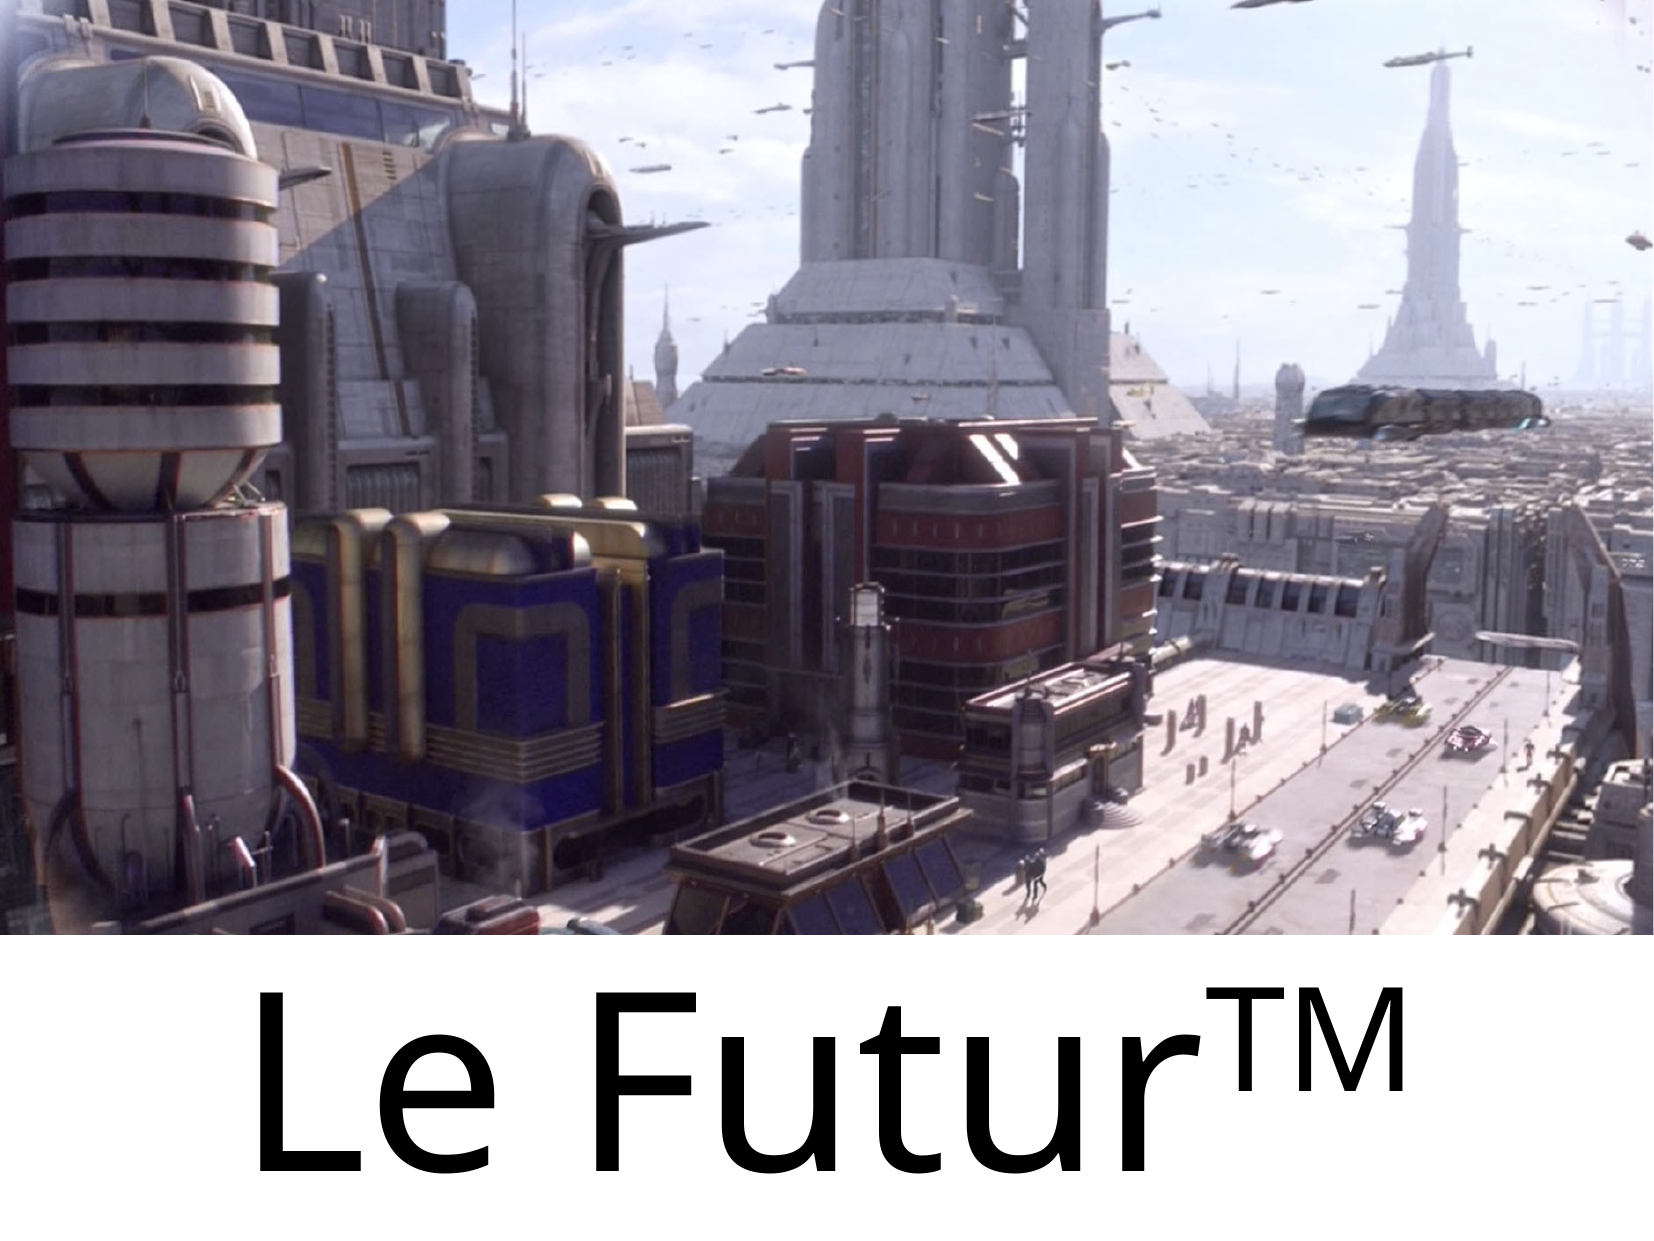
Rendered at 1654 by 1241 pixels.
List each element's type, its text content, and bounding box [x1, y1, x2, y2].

title Le FuturTM [82, 967, 1571, 1181]
picture [0, 0, 1654, 935]
